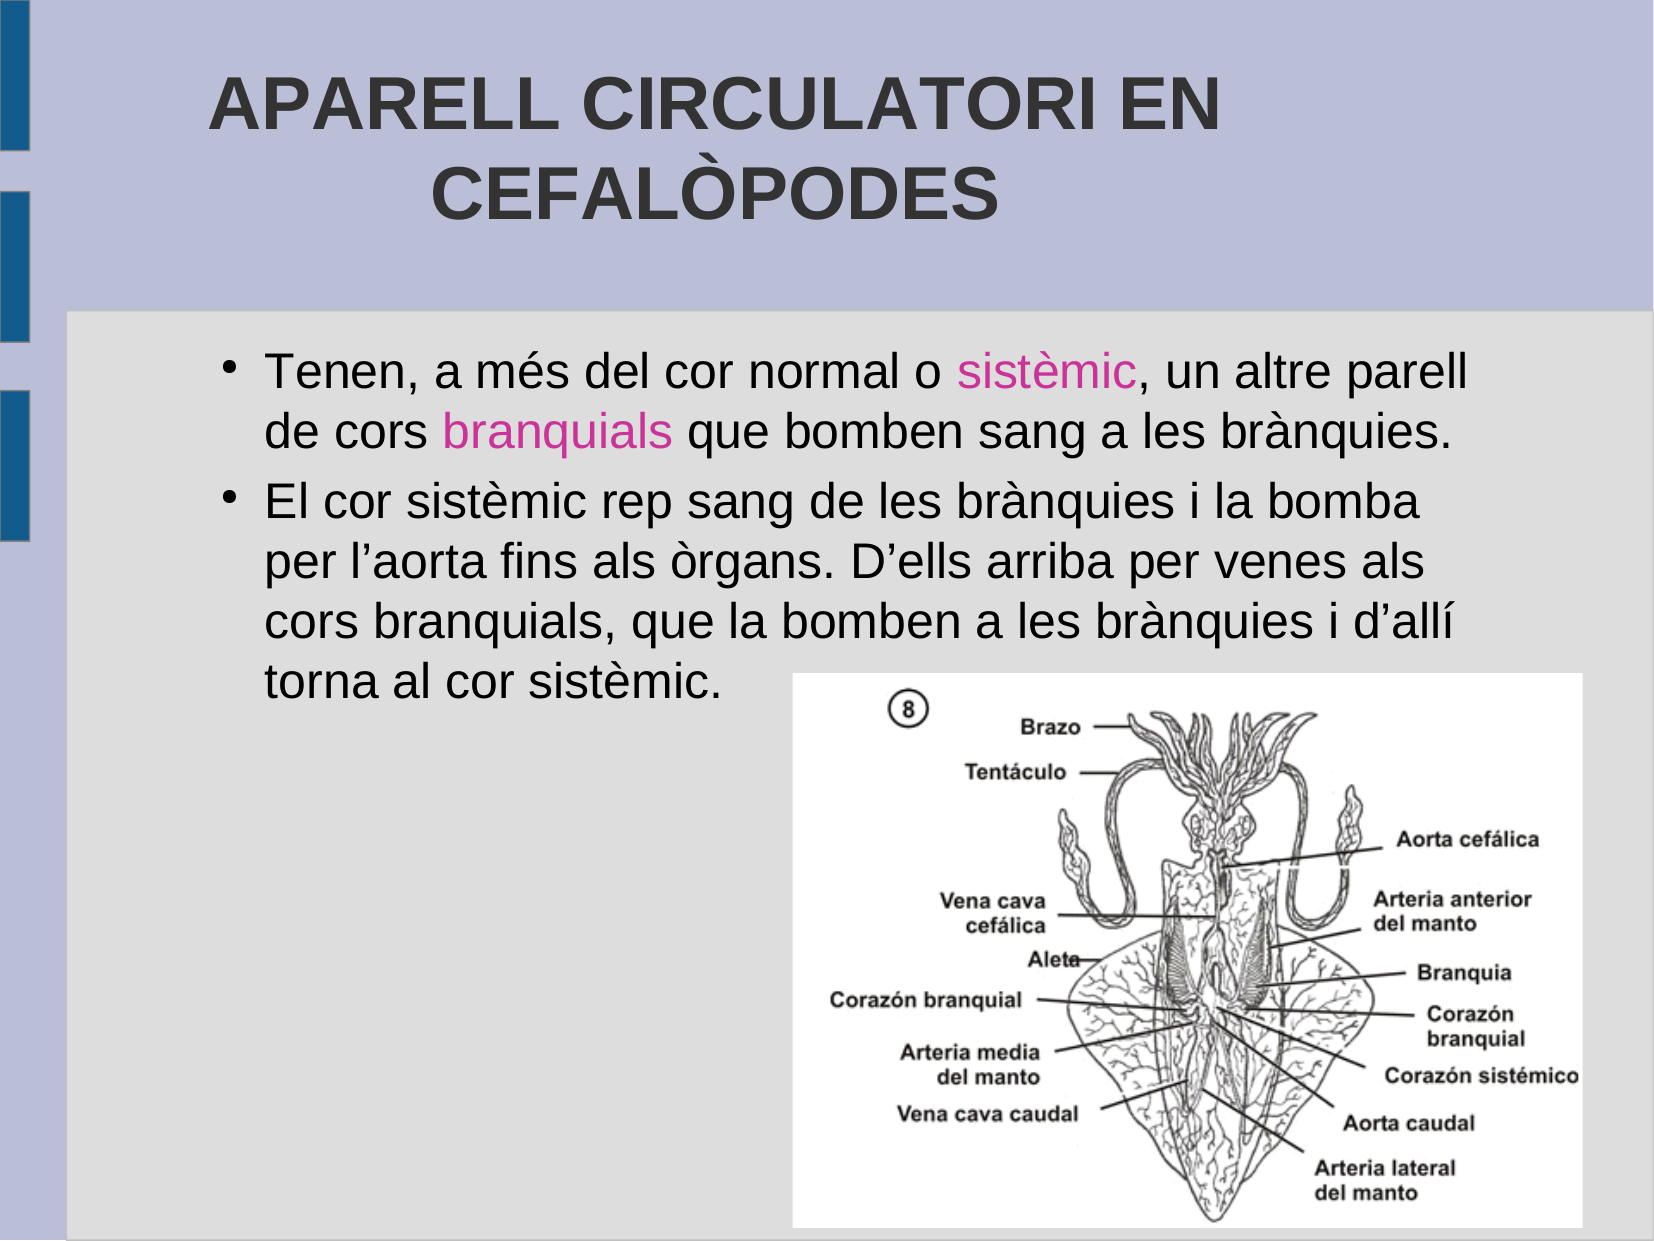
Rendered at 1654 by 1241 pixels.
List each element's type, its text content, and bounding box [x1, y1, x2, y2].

text_box APARELL CIRCULATORI EN CEFALÒPODES [39, 36, 1392, 253]
text_box Tenen, a més del cor normal o sistèmic, un altre parell de cors branquials que bomben sang a les brànquies. El cor sistèmic rep sang de les brànquies i la bomba per l’aorta fins als òrgans. D’ells arriba per venes als cors branquials, que la bomben a les brànquies i d’allí torna al cor sistèmic. [176, 330, 1512, 724]
picture [792, 673, 1583, 1228]
